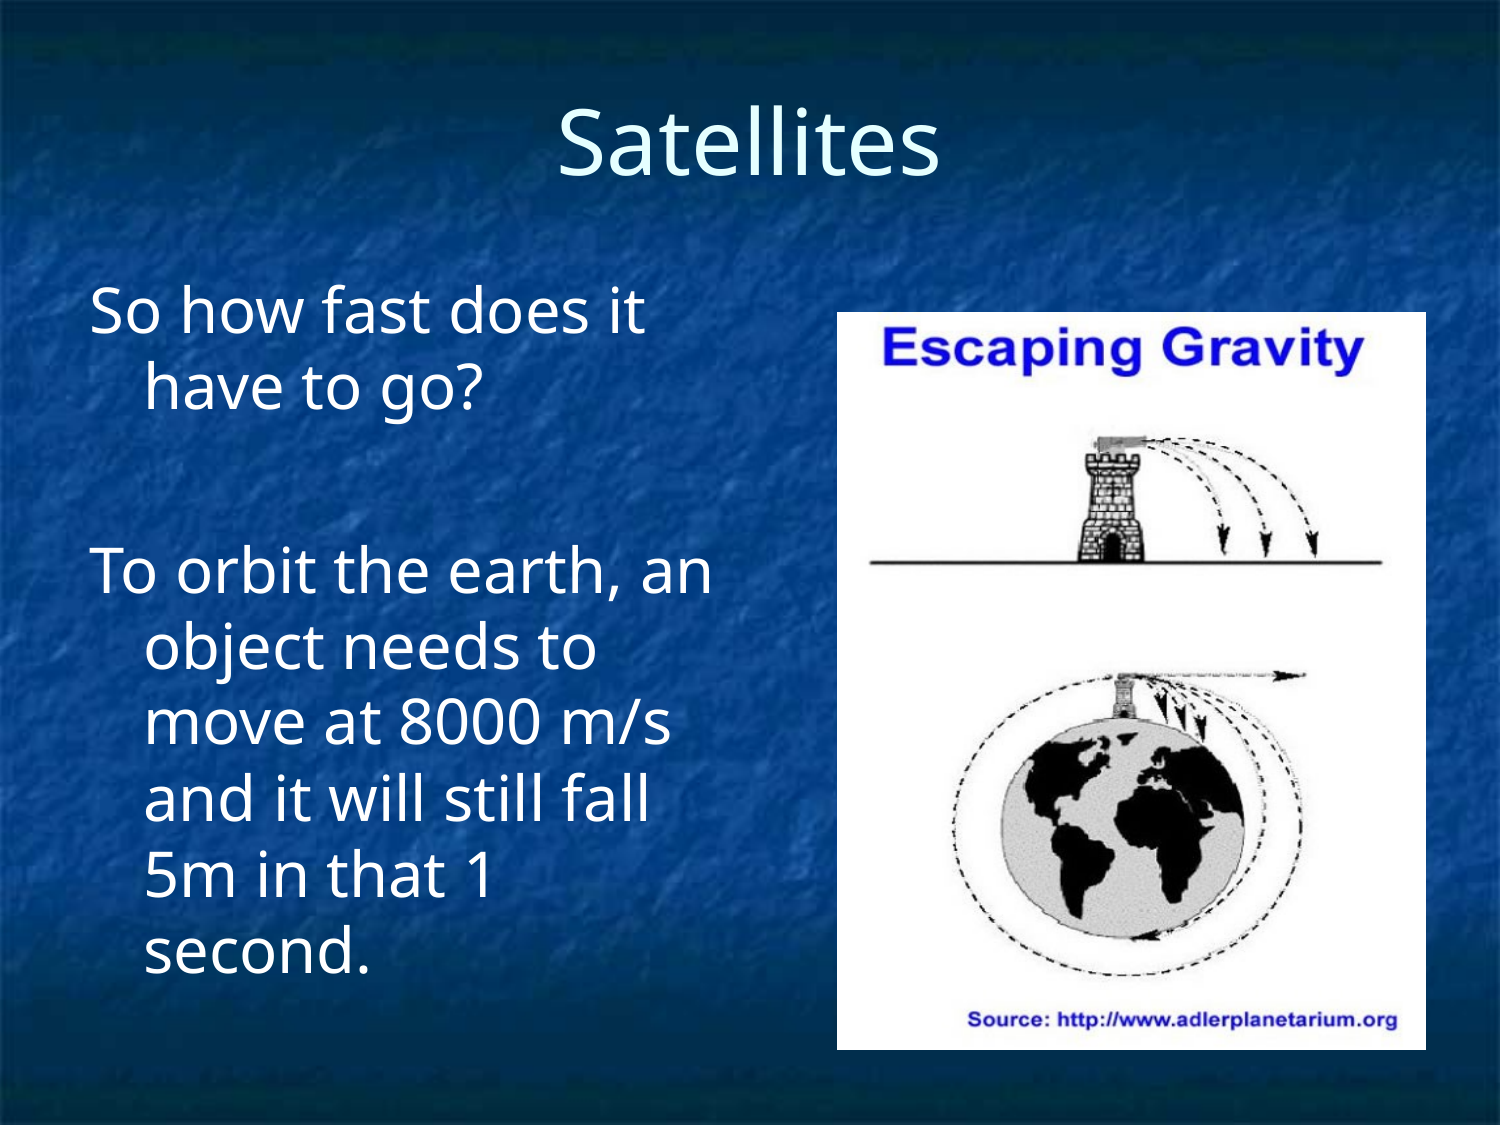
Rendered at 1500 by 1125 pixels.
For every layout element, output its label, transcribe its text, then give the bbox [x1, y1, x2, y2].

picture [0, 0, 1500, 1125]
list So how fast does it have to go? To orbit the earth, an object needs to move at 8000 m/s and it will still fall 5m in that 1 second. [75, 262, 738, 1000]
title Satellites [75, 45, 1426, 233]
